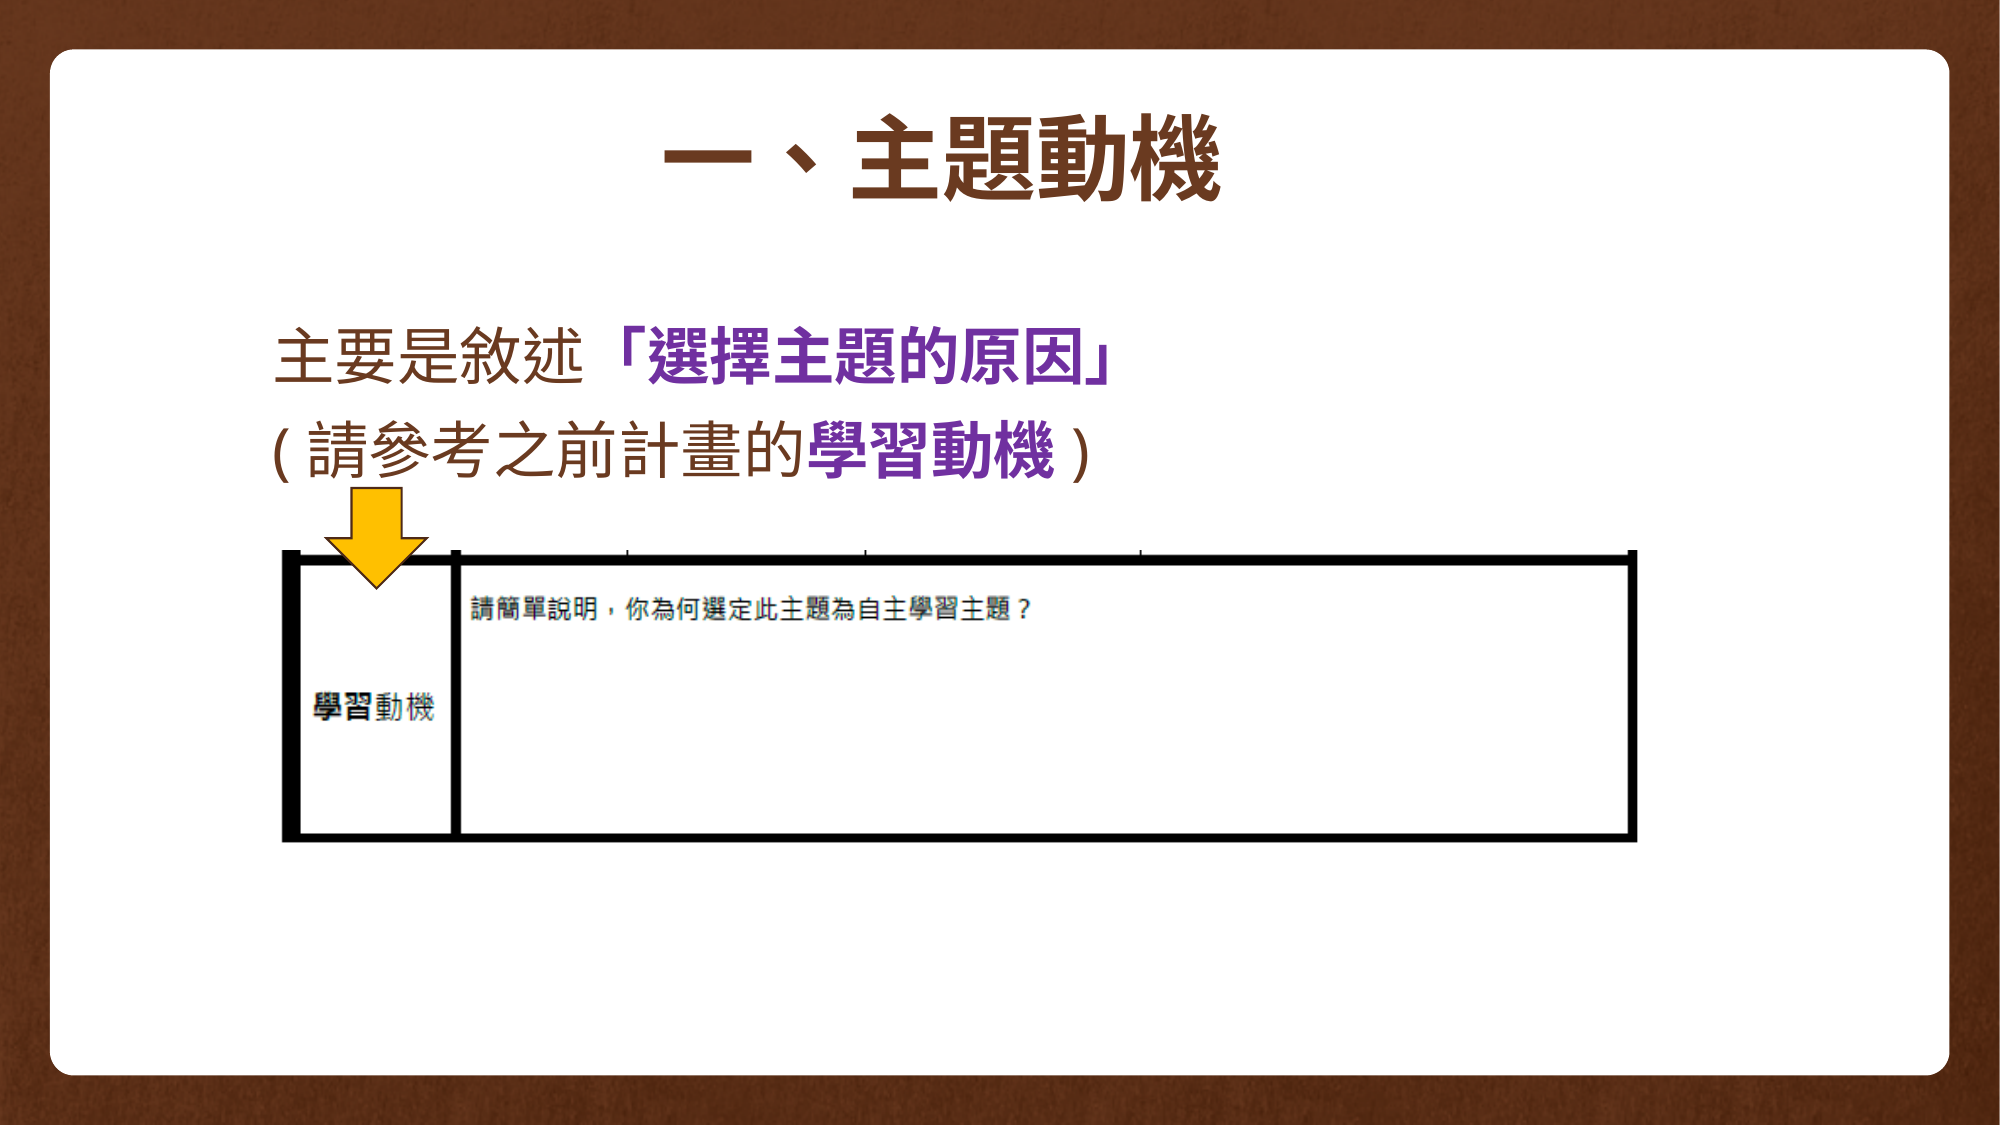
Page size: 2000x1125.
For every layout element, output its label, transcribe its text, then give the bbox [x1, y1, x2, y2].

text_box [326, 488, 427, 589]
list 主要是敘述「選擇主題的原因」 (請參考之前計畫的學習動機) [257, 290, 1743, 953]
title 一、主題動機 [142, 90, 1743, 220]
picture [0, 0, 2000, 1125]
